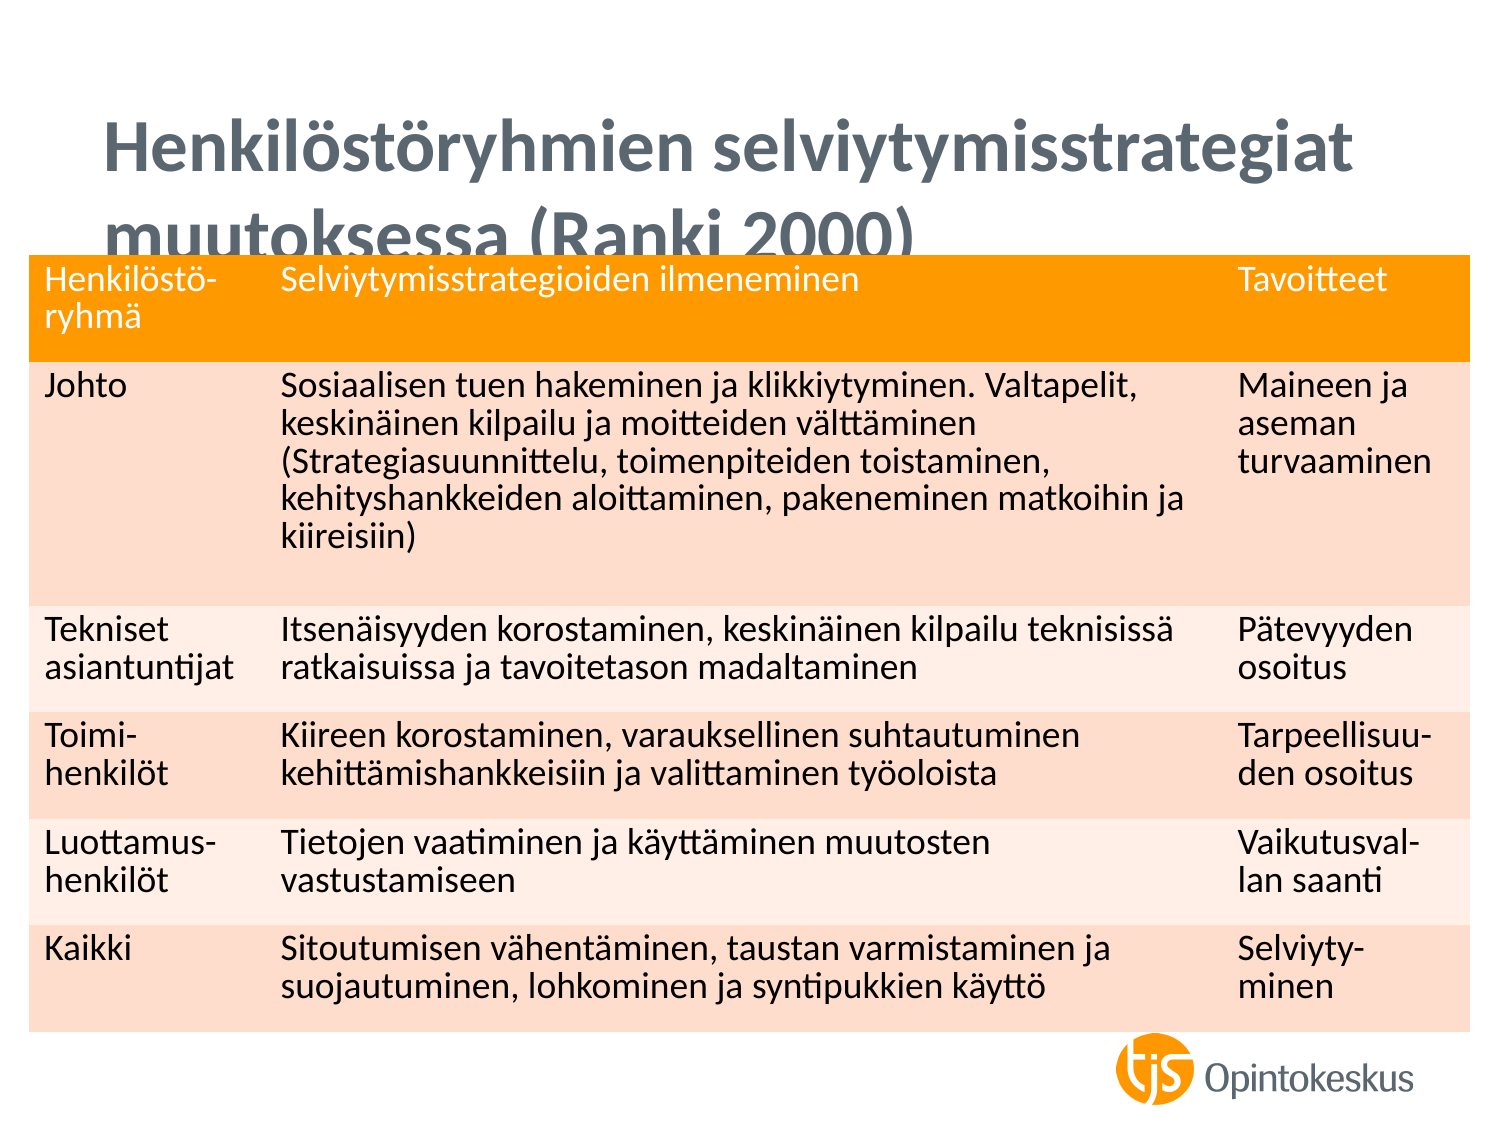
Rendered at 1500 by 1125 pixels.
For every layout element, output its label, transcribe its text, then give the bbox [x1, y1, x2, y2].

table_cell Toimi-henkilöt [29, 712, 266, 819]
table_cell Luottamus-henkilöt [29, 819, 266, 925]
table_cell Vaikutusval-lan saanti [1222, 819, 1470, 925]
table_header Selviytymisstrategioiden ilmeneminen [266, 255, 1222, 362]
table_cell Kiireen korostaminen, varauksellinen suhtautuminen kehittämishankkeisiin ja valittaminen työoloista [266, 712, 1222, 819]
title Henkilöstöryhmien selviytymisstrategiat muutoksessa (Ranki 2000) [88, 88, 1412, 255]
table_cell Sosiaalisen tuen hakeminen ja klikkiytyminen. Valtapelit, keskinäinen kilpailu ja moitteiden välttäminen (Strategiasuunnittelu, toimenpiteiden toistaminen, kehityshankkeiden aloittaminen, pakeneminen matkoihin ja kiireisiin) [266, 362, 1222, 606]
table_cell Johto [29, 362, 266, 606]
table_cell Itsenäisyyden korostaminen, keskinäinen kilpailu teknisissä ratkaisuissa ja tavoitetason madaltaminen [266, 606, 1222, 712]
table_cell Tarpeellisuu-den osoitus [1222, 712, 1470, 819]
picture [1116, 1033, 1413, 1105]
table_cell Tietojen vaatiminen ja käyttäminen muutosten vastustamiseen [266, 819, 1222, 925]
table_cell Selviyty-minen [1222, 925, 1470, 1032]
table_cell Maineen ja aseman turvaaminen [1222, 362, 1470, 606]
table_cell Tekniset asiantuntijat [29, 606, 266, 712]
table_cell Pätevyyden osoitus [1222, 606, 1470, 712]
table_cell Sitoutumisen vähentäminen, taustan varmistaminen ja suojautuminen, lohkominen ja syntipukkien käyttö [266, 925, 1222, 1032]
table_cell Kaikki [29, 925, 266, 1032]
table_header Tavoitteet [1222, 255, 1470, 362]
table_header Henkilöstö-ryhmä [29, 255, 266, 362]
